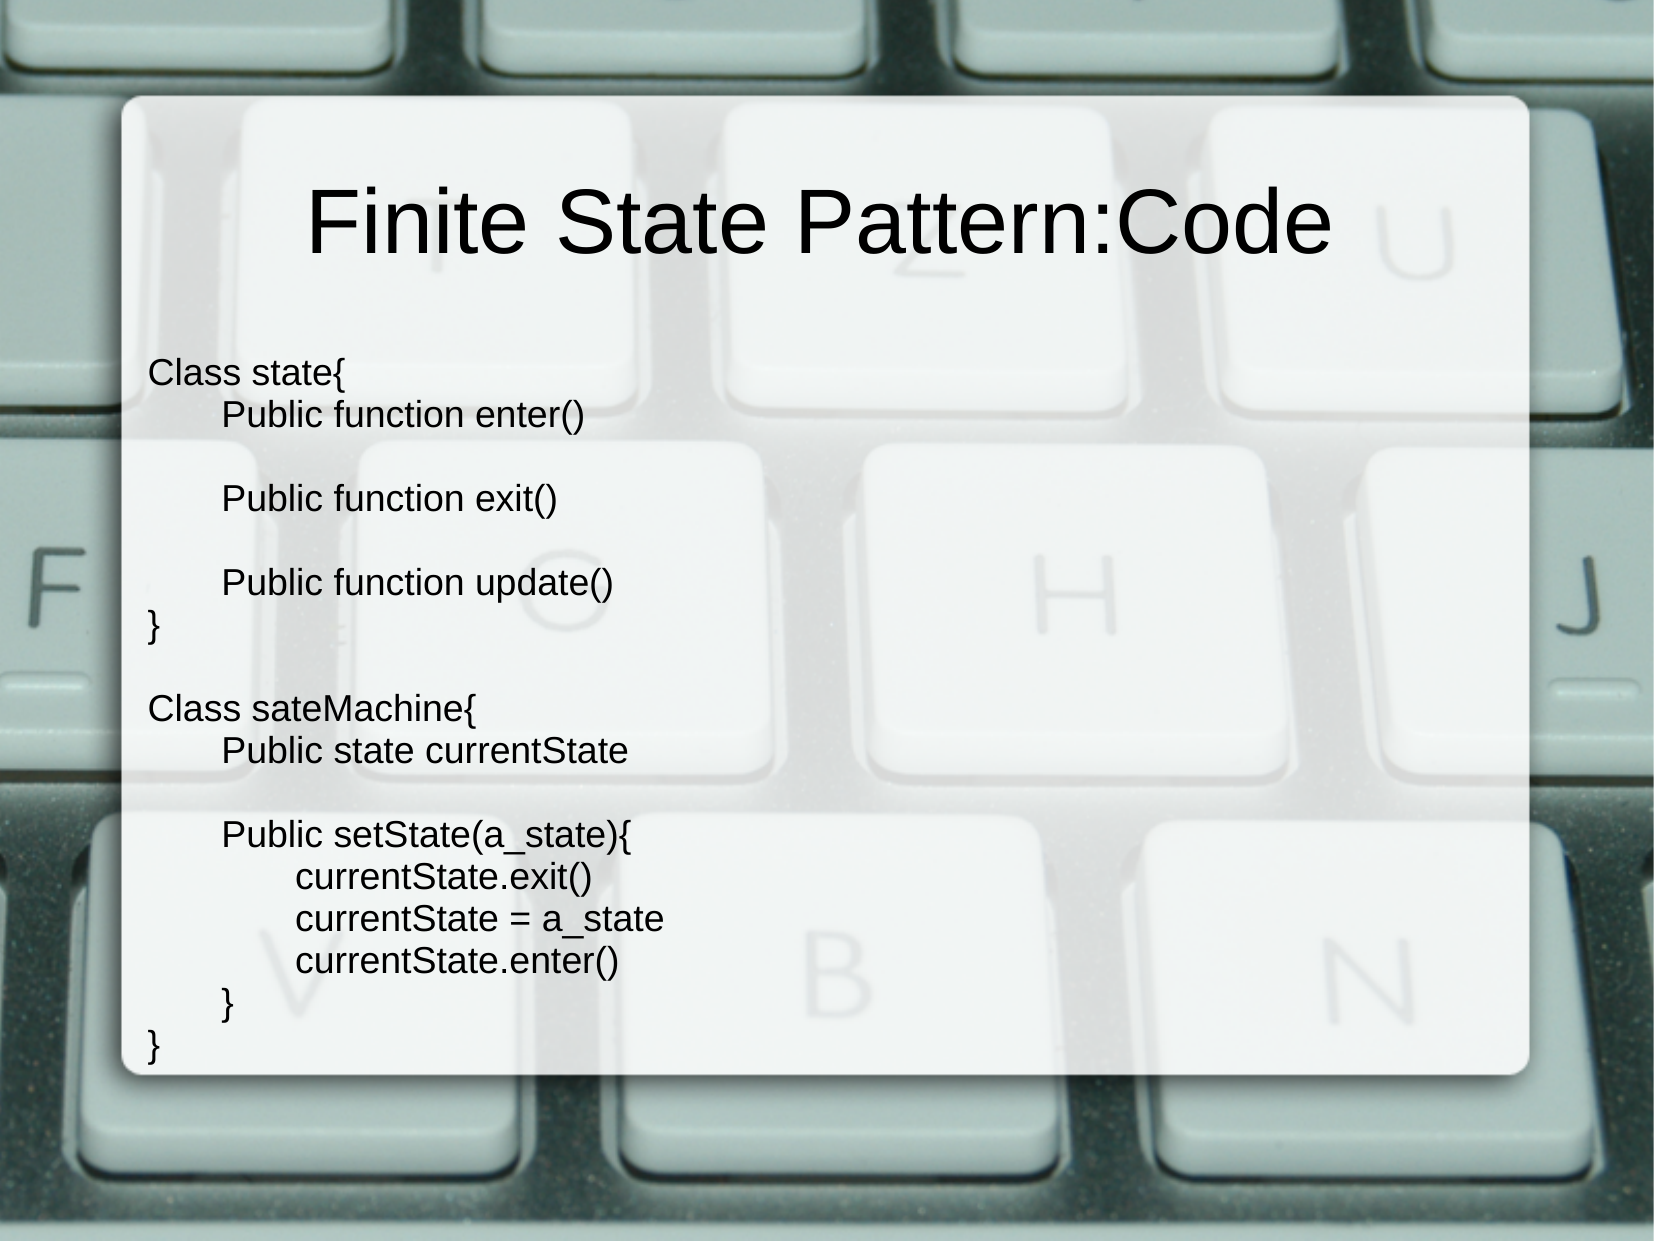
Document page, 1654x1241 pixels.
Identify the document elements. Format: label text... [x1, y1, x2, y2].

subtitle Class state{ Public function enter() Public function exit() Public function update() } Class sateMachine{ Public state currentState Public setState(a_state){ currentState.exit() currentState = a_state currentState.enter() } } [147, 351, 1506, 1066]
title Finite State Pattern:Code [135, 117, 1506, 325]
picture [0, 0, 1654, 1241]
